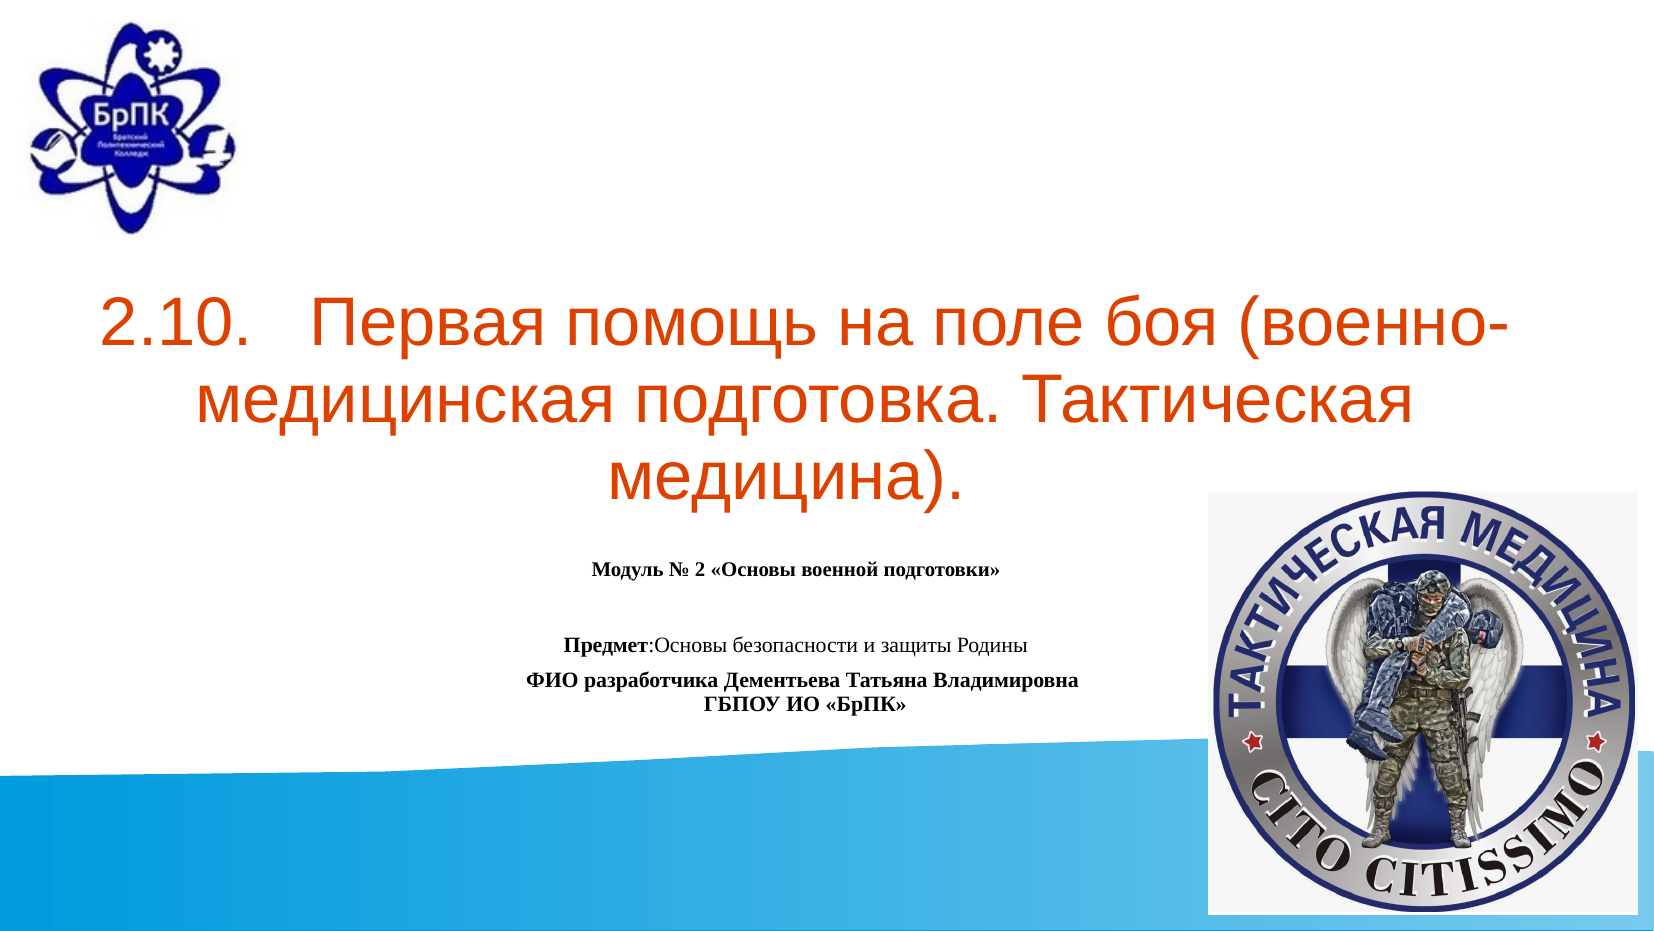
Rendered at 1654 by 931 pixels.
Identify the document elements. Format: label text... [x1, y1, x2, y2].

picture [23, 19, 243, 238]
title 2.10. Первая помощь на поле боя (военно- медицинская подготовка. Тактическая медицина). Модуль № 2 «Основы военной подготовки» Предмет:Основы безопасности и защиты Родины ФИО разработчика Дементьева Татьяна Владимировна ГБПОУ ИО «БрПК» [67, 283, 1544, 717]
picture [1208, 490, 1638, 915]
